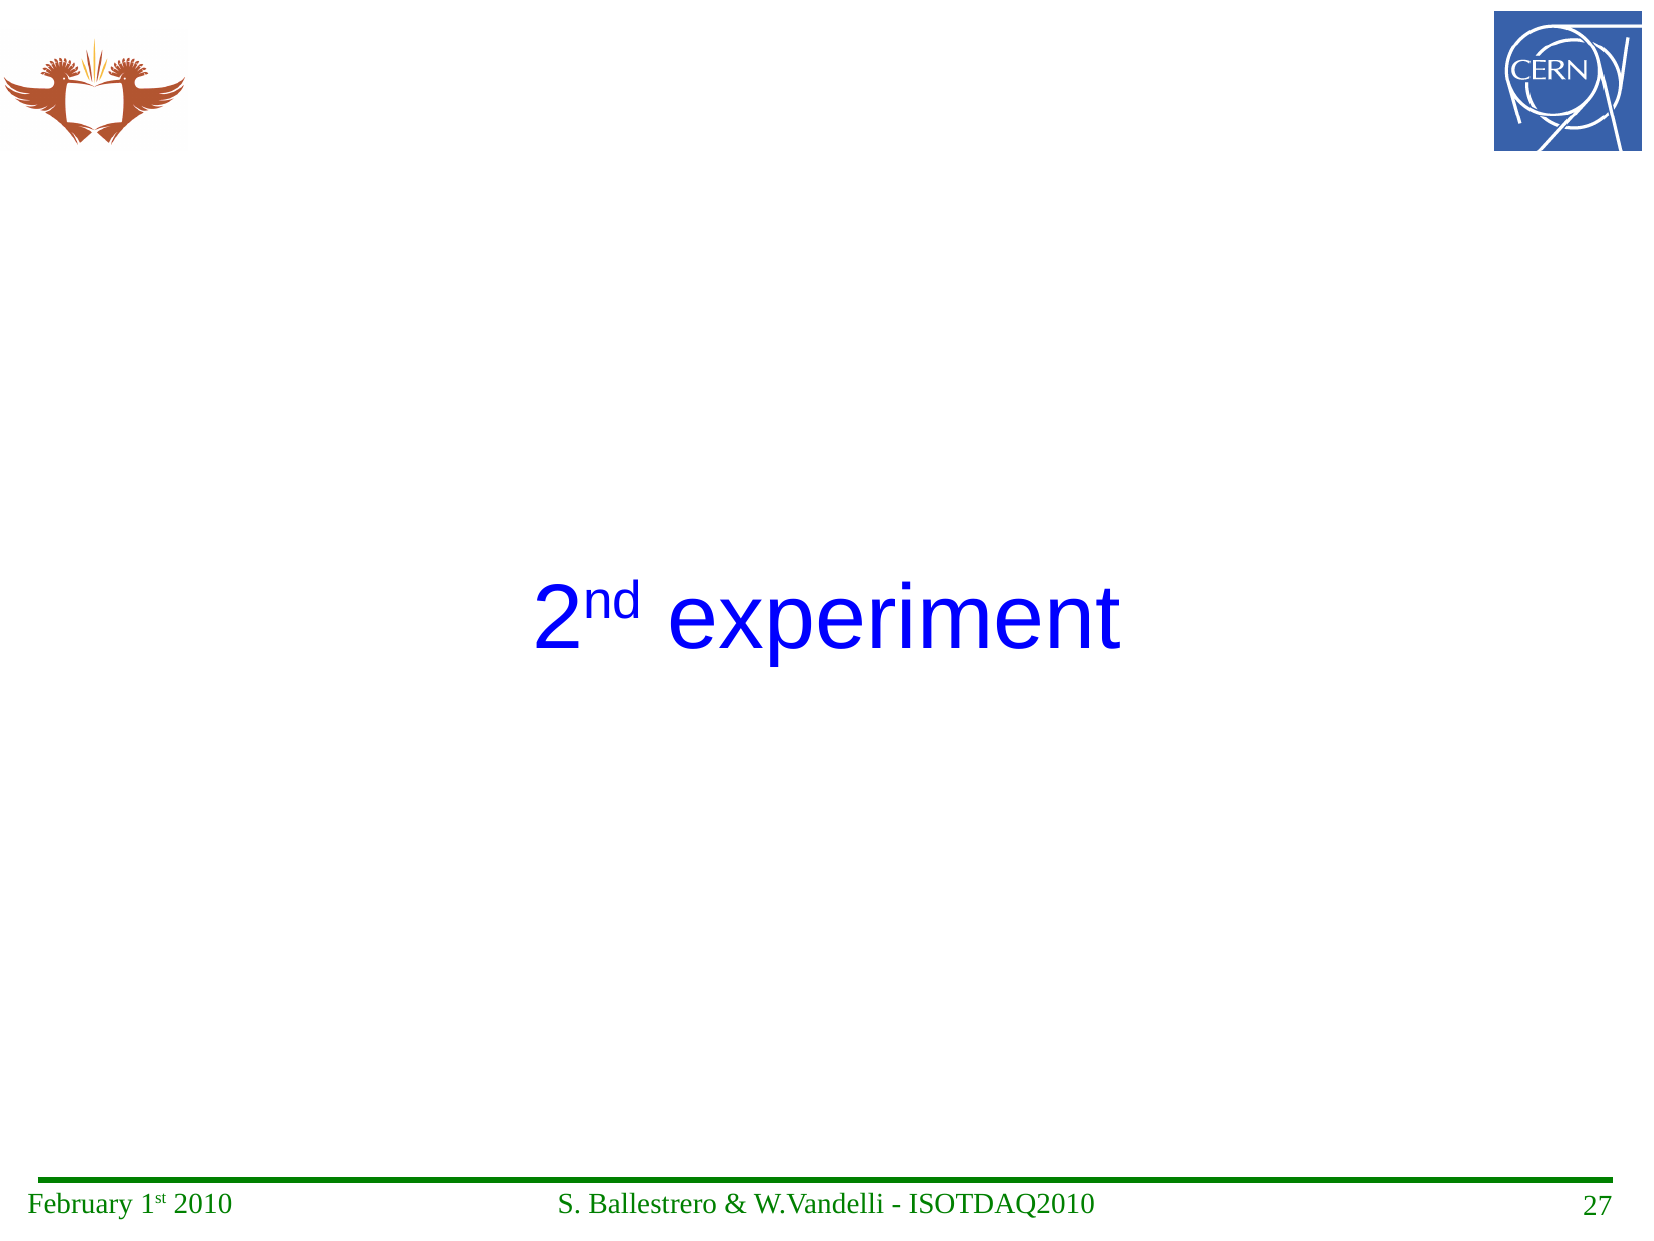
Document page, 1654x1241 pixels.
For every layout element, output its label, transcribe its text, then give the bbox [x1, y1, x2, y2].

picture [0, 29, 188, 151]
picture [1494, 11, 1642, 151]
subtitle 2nd experiment [82, 207, 1571, 1027]
